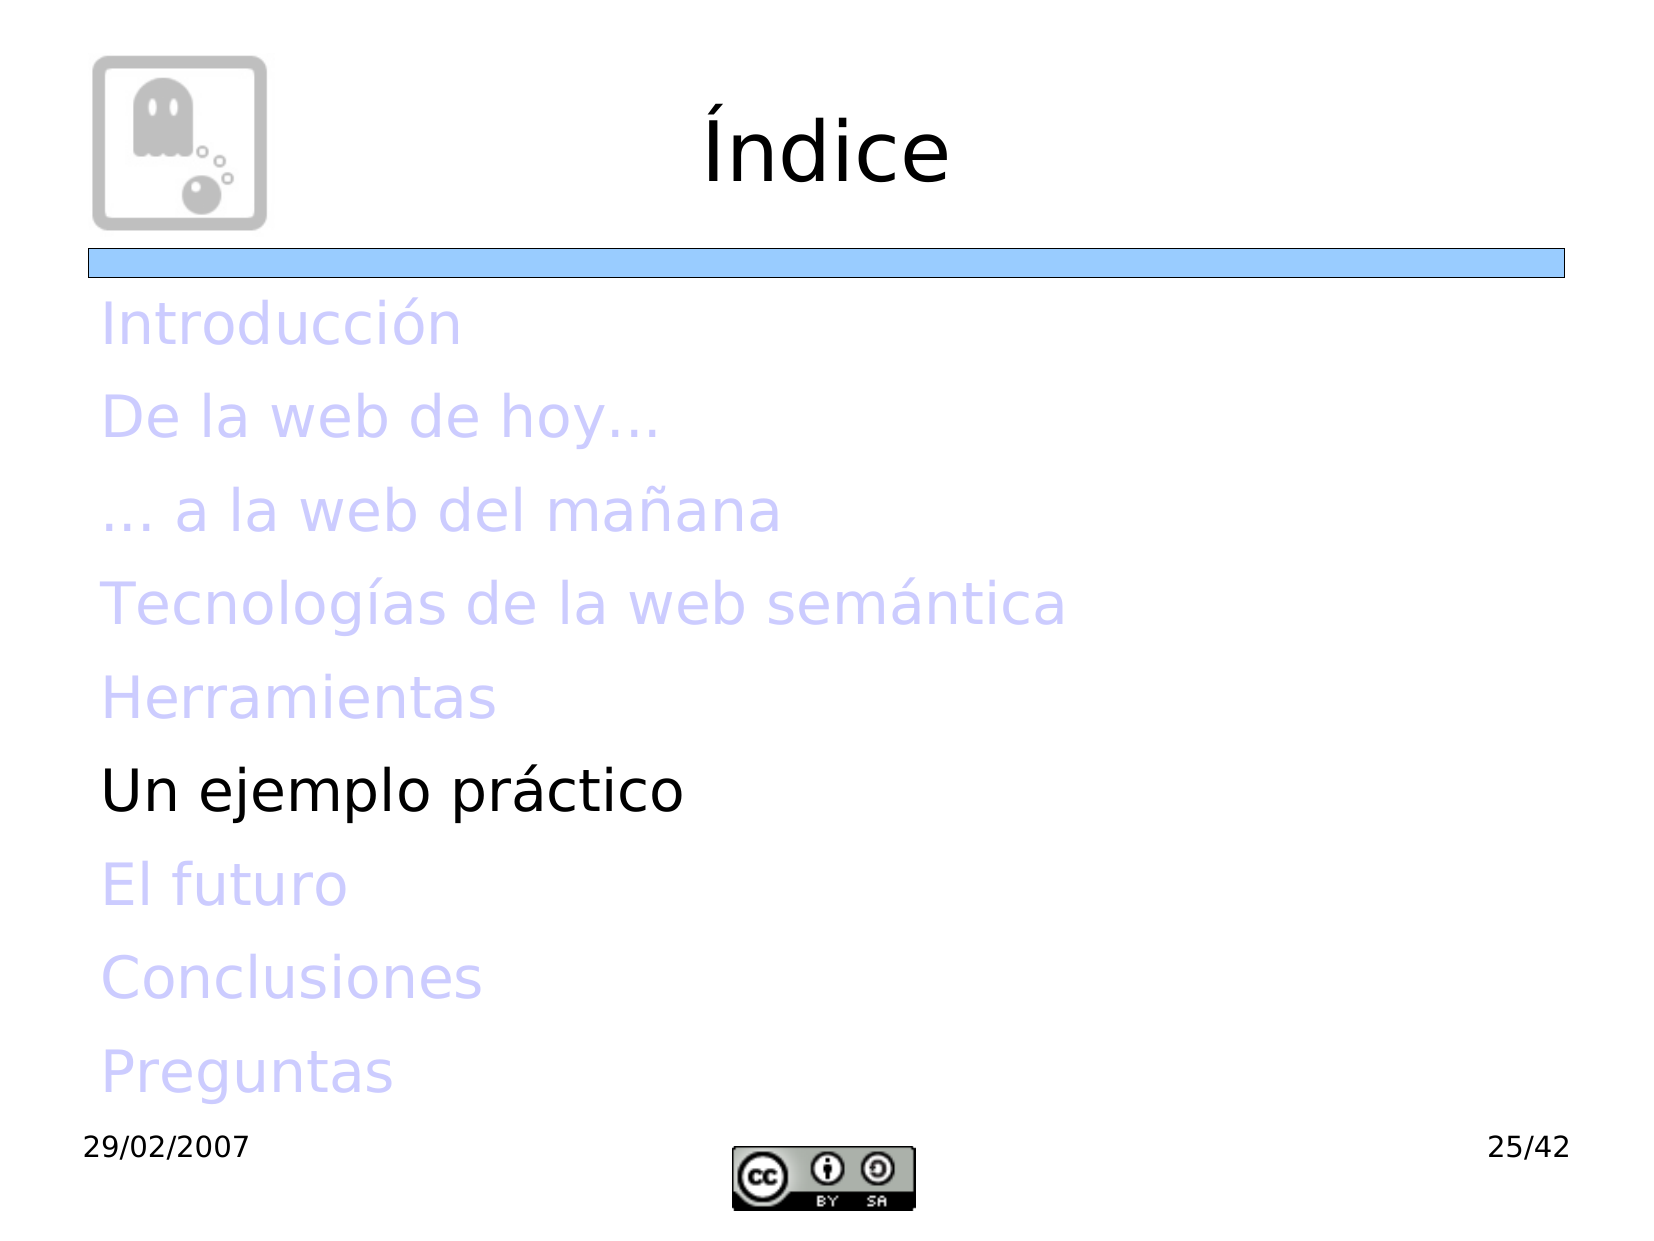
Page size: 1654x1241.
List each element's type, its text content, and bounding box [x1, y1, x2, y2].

list Introducción De la web de hoy... ... a la web del mañana Tecnologías de la web semántica Herramientas Un ejemplo práctico El futuro Conclusiones Preguntas [82, 290, 1571, 1107]
title Índice [82, 49, 1571, 257]
picture [732, 1146, 916, 1211]
